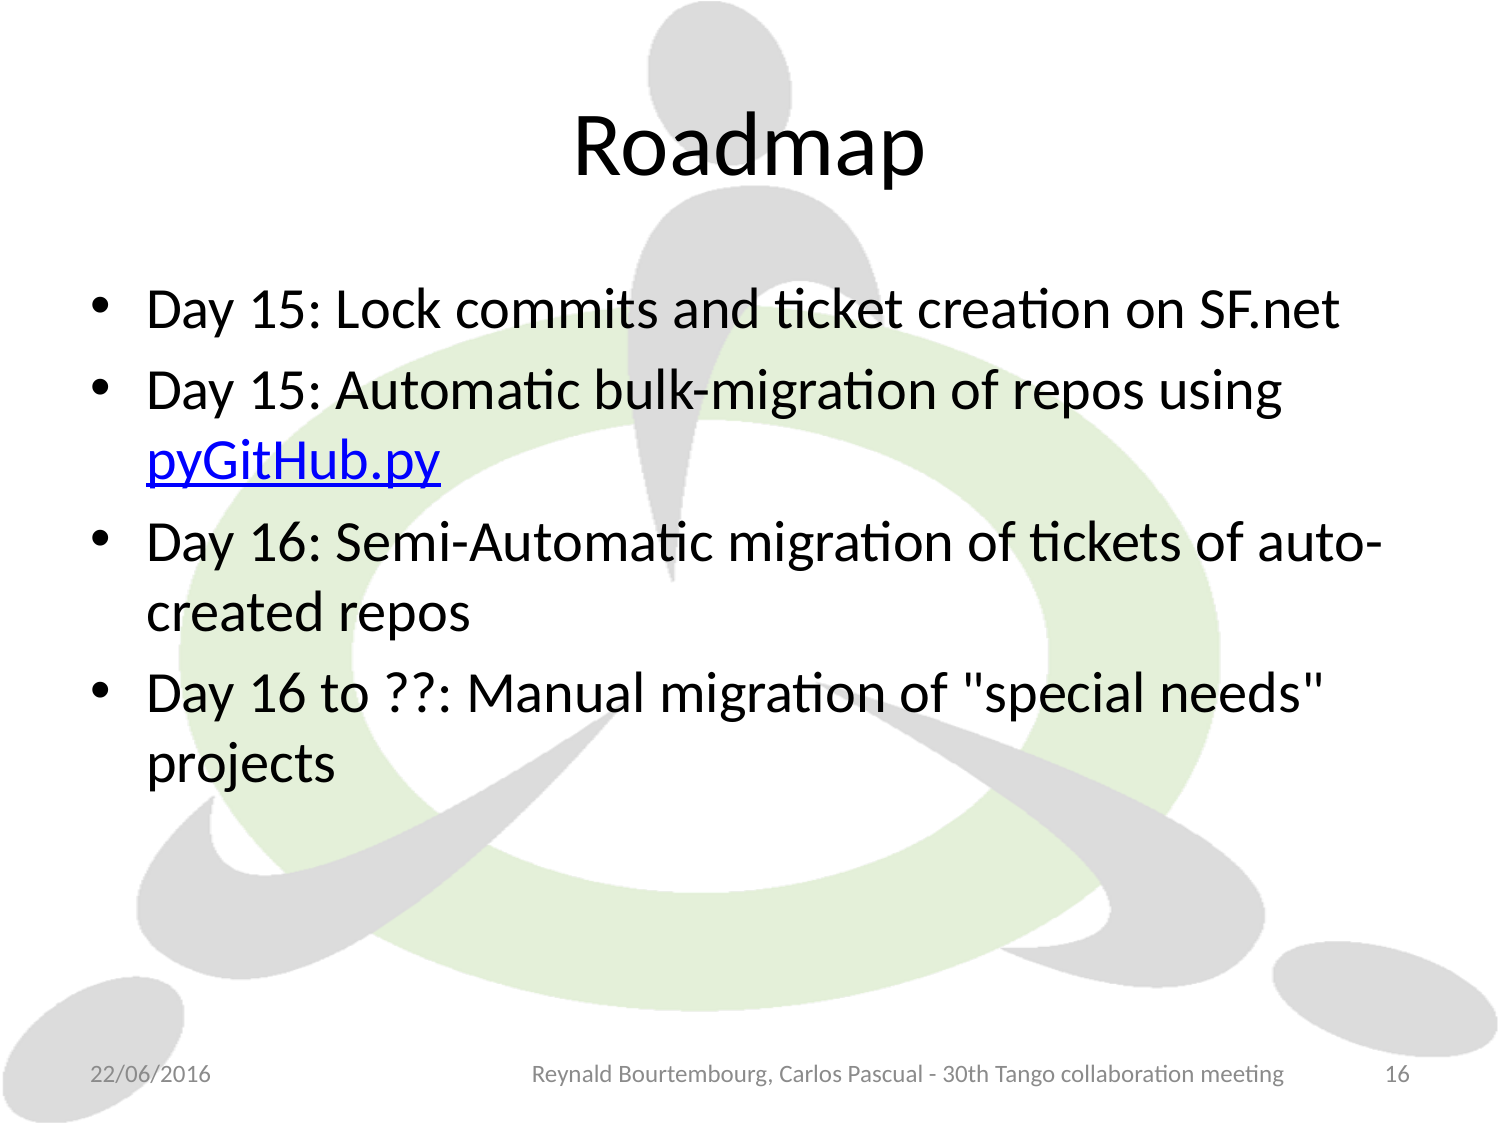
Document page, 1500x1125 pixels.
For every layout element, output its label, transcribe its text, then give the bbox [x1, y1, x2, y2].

slide_number <number> [1306, 1042, 1425, 1103]
title Roadmap [75, 45, 1425, 233]
picture [0, 0, 1500, 1125]
footer Reynald Bourtembourg, Carlos Pascual - 30th Tango collaboration meeting [512, 1042, 1306, 1103]
list Day 15: Lock commits and ticket creation on SF.net Day 15: Automatic bulk-migration of repos using pyGitHub.py Day 16: Semi-Automatic migration of tickets of auto-created repos Day 16 to ??: Manual migration of "special needs" projects [75, 262, 1425, 1005]
slide_number 22/06/2016 [75, 1042, 425, 1103]
